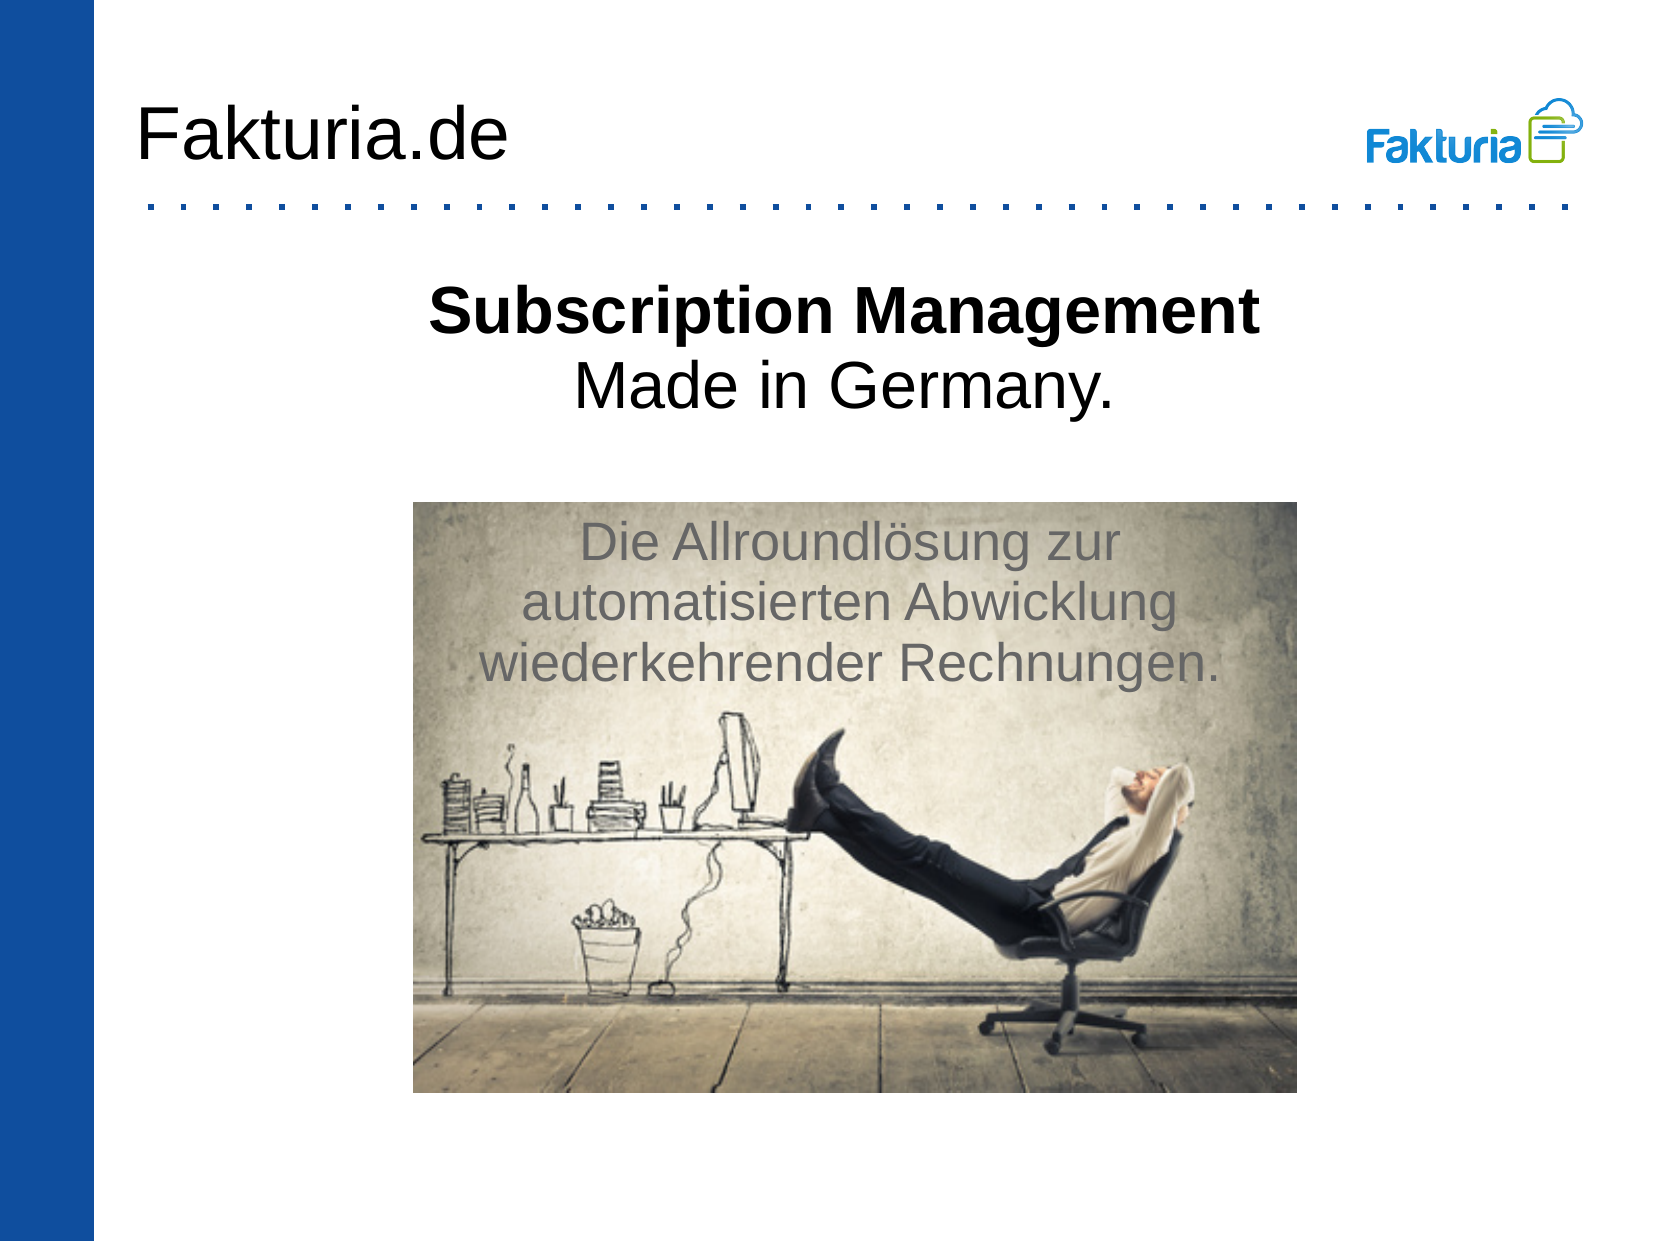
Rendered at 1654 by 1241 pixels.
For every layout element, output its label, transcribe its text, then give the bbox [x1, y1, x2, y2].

text_box Subscription Management Made in Germany. [413, 266, 1300, 473]
text_box Die Allroundlösung zur automatisierten Abwicklung wiederkehrender Rechnungen. [371, 510, 1261, 751]
picture [413, 502, 1297, 1093]
title Fakturia.de [135, 29, 1625, 237]
